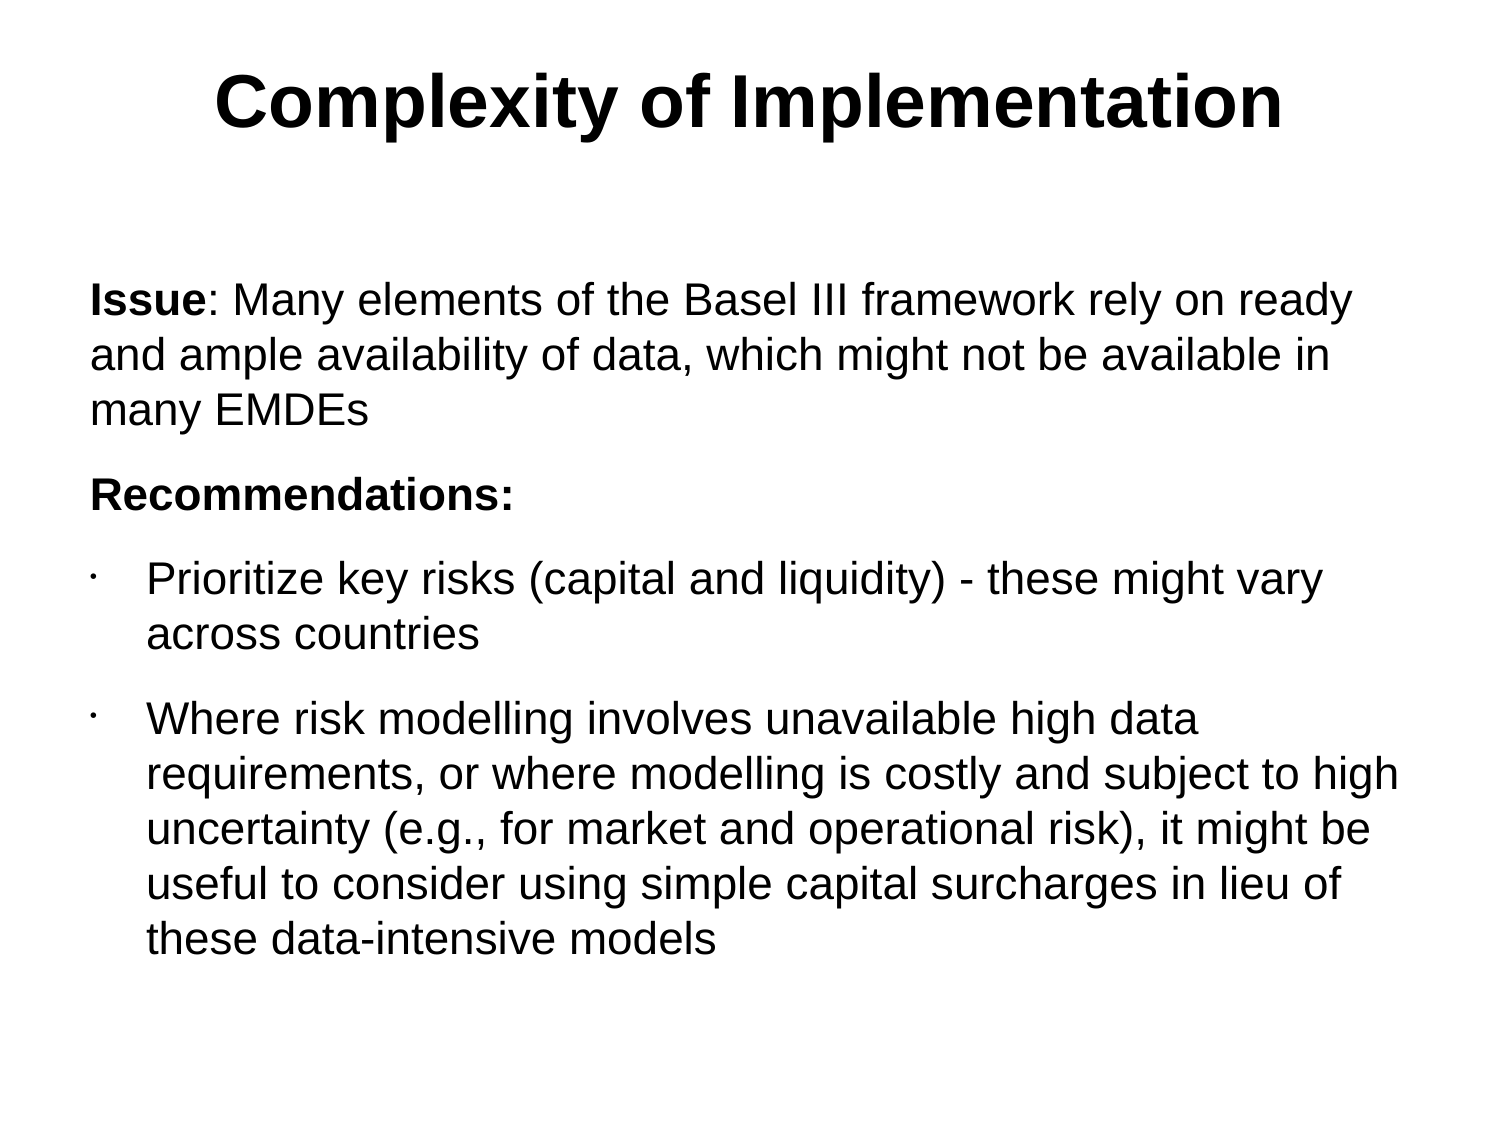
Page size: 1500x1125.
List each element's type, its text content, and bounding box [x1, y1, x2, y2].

title Complexity of Implementation [75, 45, 1425, 233]
list Issue: Many elements of the Basel III framework rely on ready and ample availability of data, which might not be available in many EMDEs Recommendations: Prioritize key risks (capital and liquidity) - these might vary across countries Where risk modelling involves unavailable high data requirements, or where modelling is costly and subject to high uncertainty (e.g., for market and operational risk), it might be useful to consider using simple capital surcharges in lieu of these data-intensive models [75, 262, 1425, 1005]
